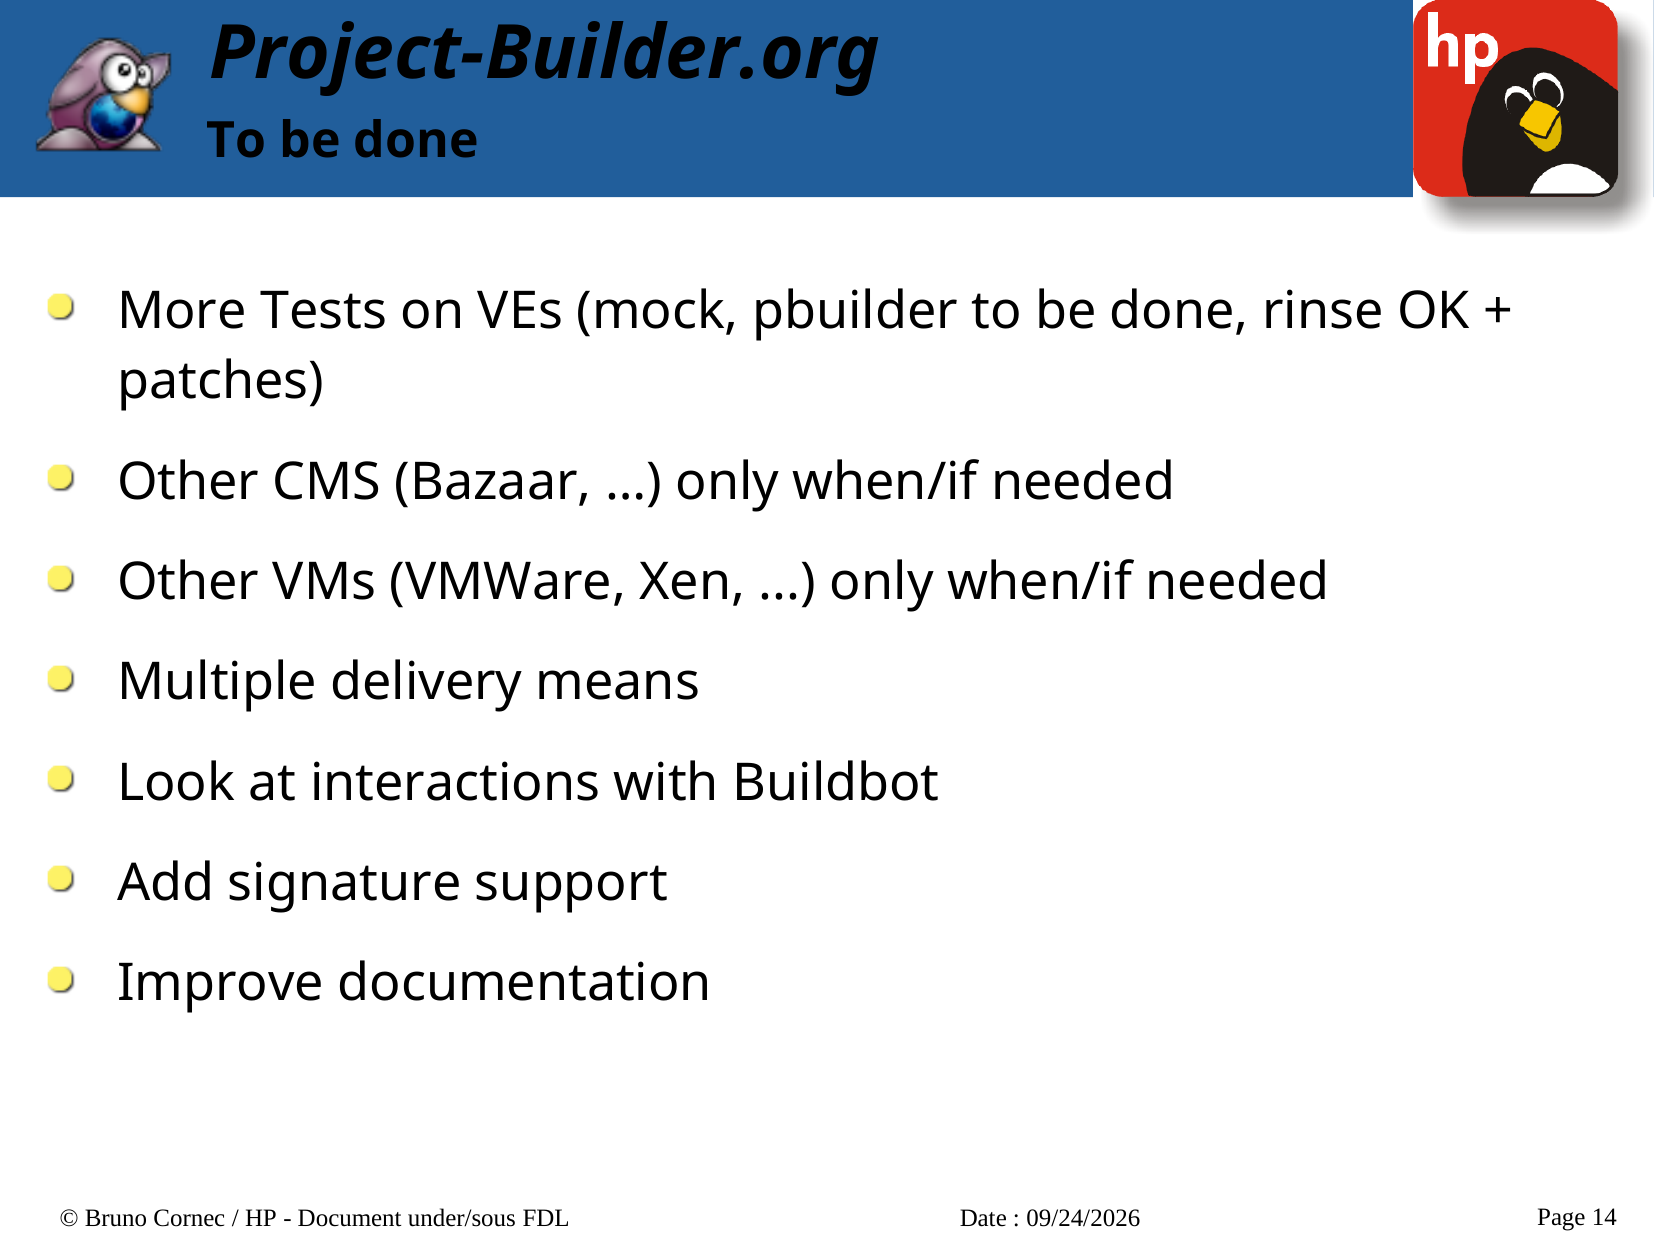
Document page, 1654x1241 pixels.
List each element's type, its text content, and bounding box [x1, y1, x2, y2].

list More Tests on VEs (mock, pbuilder to be done, rinse OK + patches) Other CMS (Bazaar, …) only when/if needed Other VMs (VMWare, Xen, ...) only when/if needed Multiple delivery means Look at interactions with Buildbot Add signature support Improve documentation [34, 272, 1642, 1101]
title To be done [206, 59, 1121, 221]
picture [0, 0, 211, 199]
picture [1413, 0, 1654, 235]
